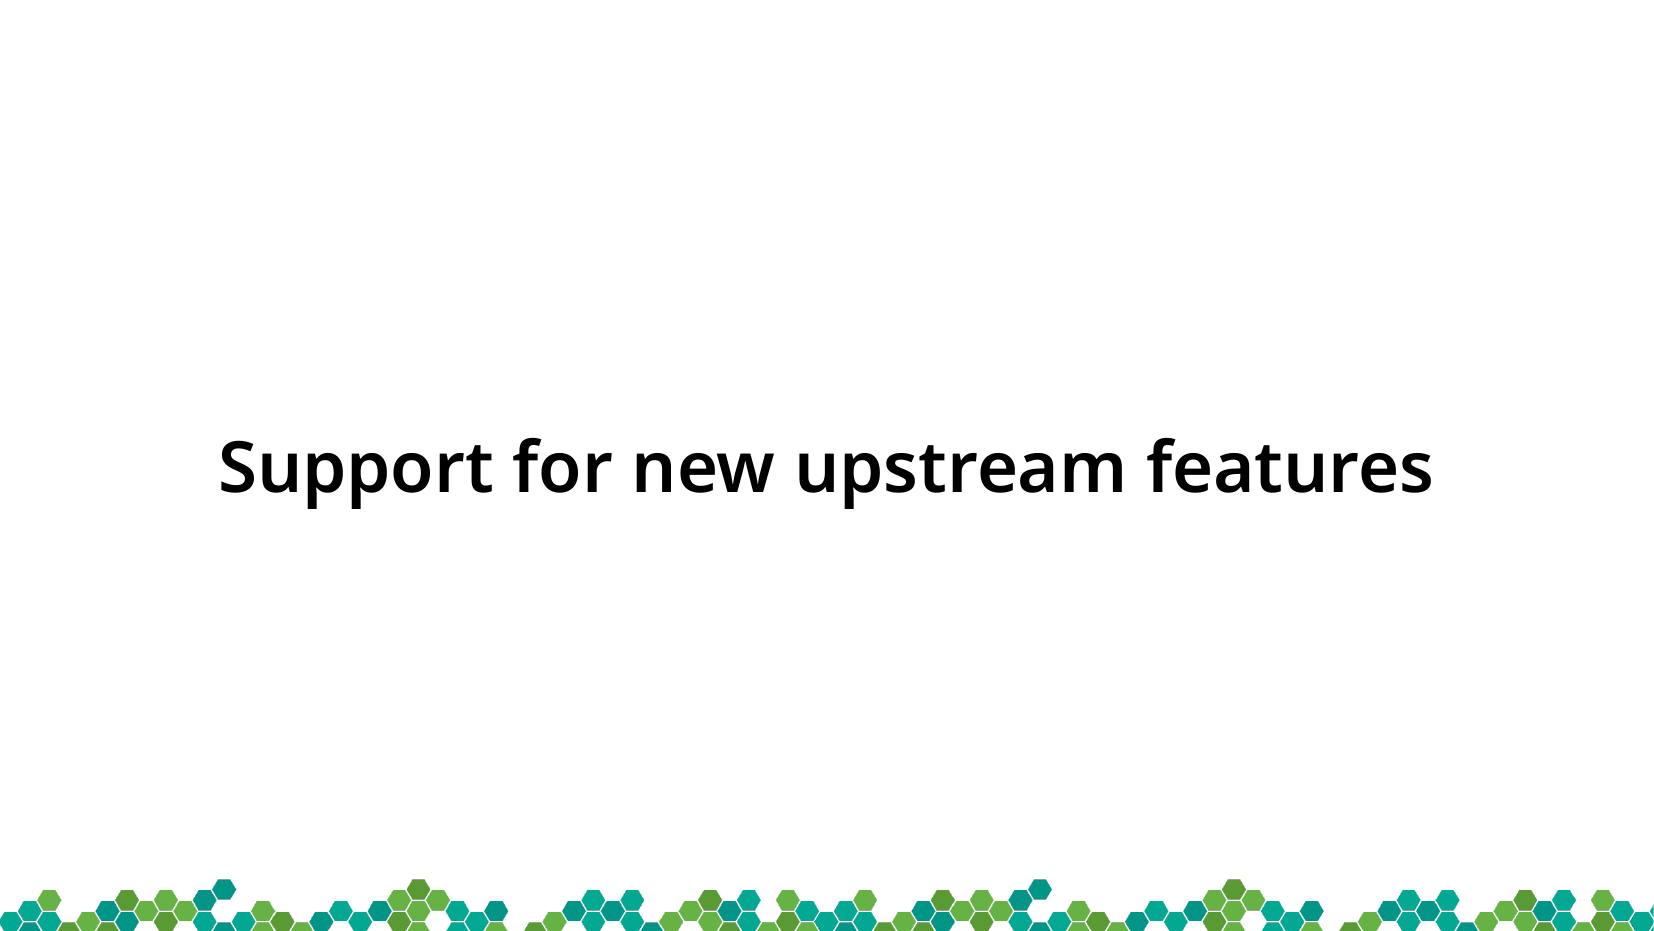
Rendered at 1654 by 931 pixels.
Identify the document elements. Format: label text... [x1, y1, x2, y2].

picture [0, 871, 1654, 931]
title Support for new upstream features [82, 387, 1571, 543]
